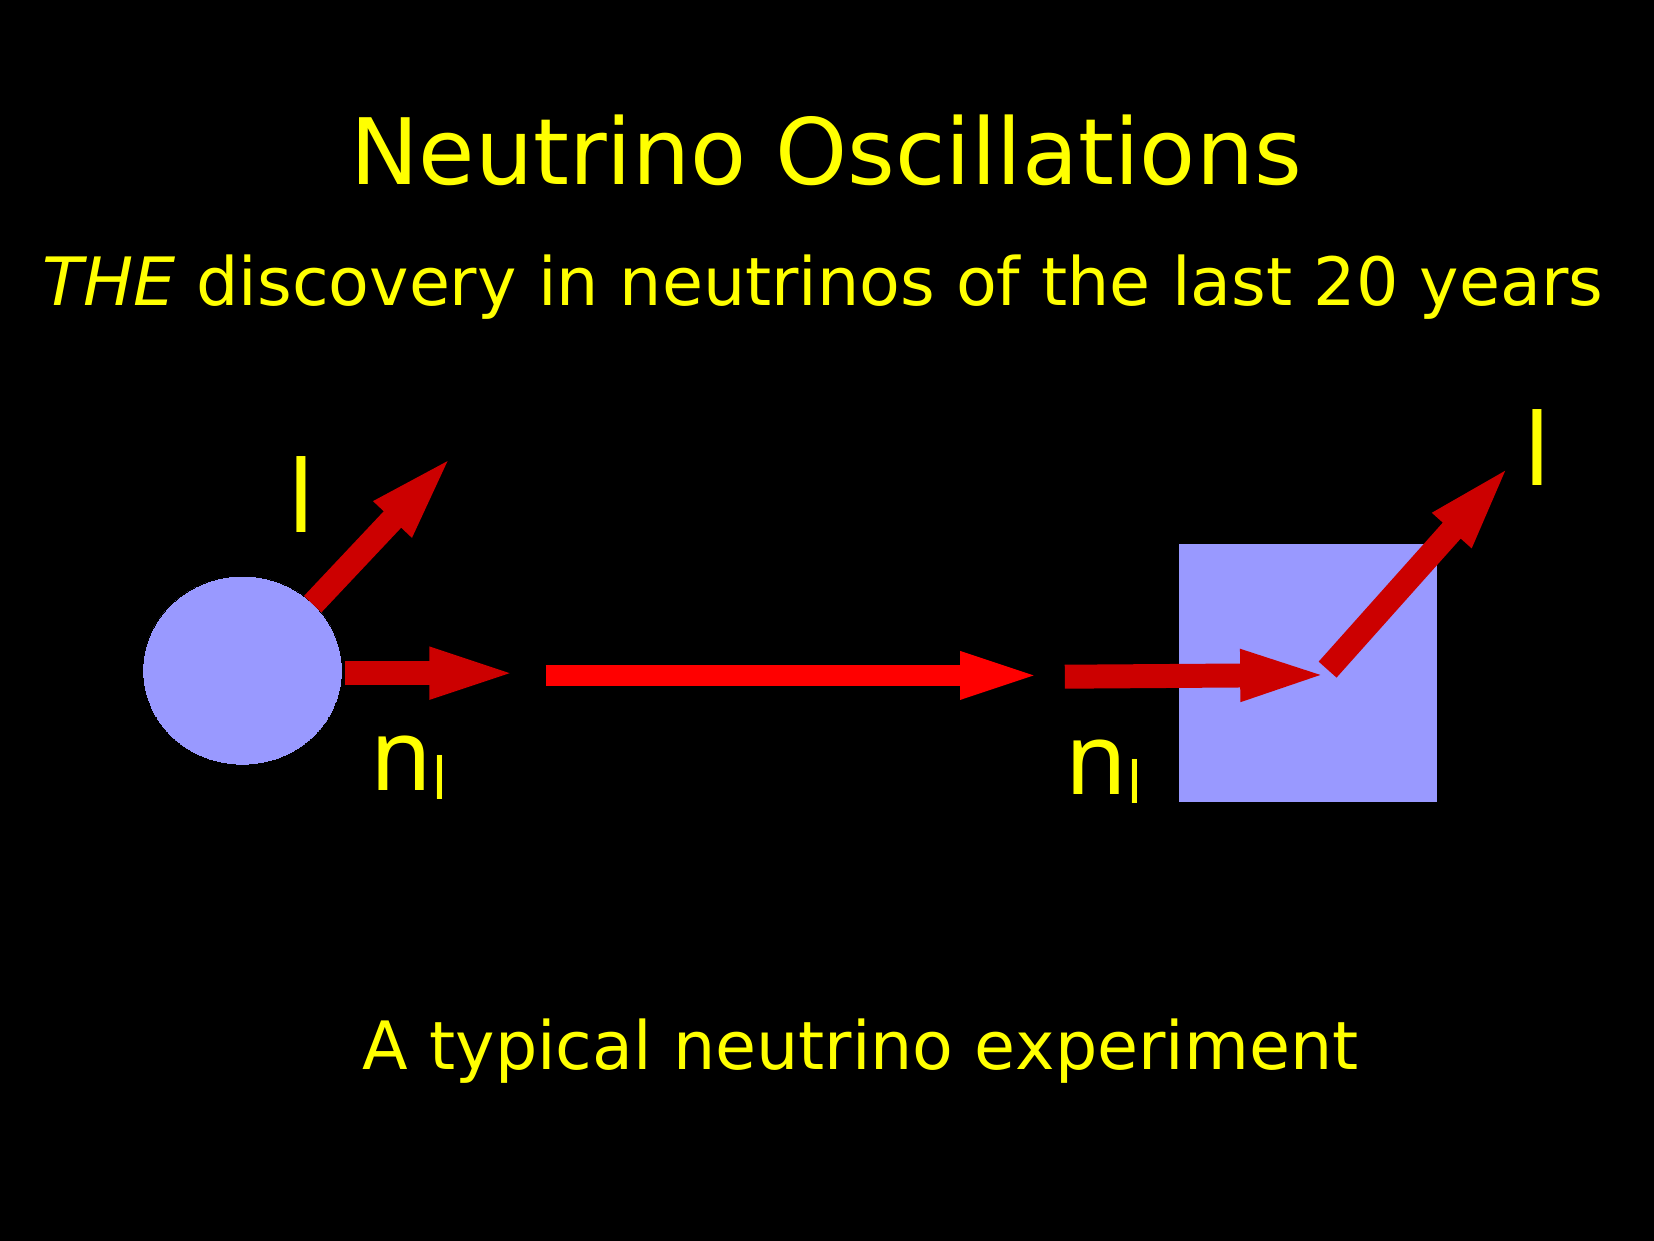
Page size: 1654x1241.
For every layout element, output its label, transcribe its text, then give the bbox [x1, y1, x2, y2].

text_box THE discovery in neutrinos of the last 20 years [27, 235, 1621, 329]
text_box nl [1050, 680, 1149, 852]
text_box [1178, 543, 1438, 803]
text_box l [273, 432, 342, 564]
title Neutrino Oscillations [82, 56, 1571, 235]
text_box [142, 576, 343, 766]
text_box l [1508, 385, 1567, 517]
text_box A typical neutrino experiment [348, 999, 1375, 1093]
text_box nl [355, 676, 454, 848]
